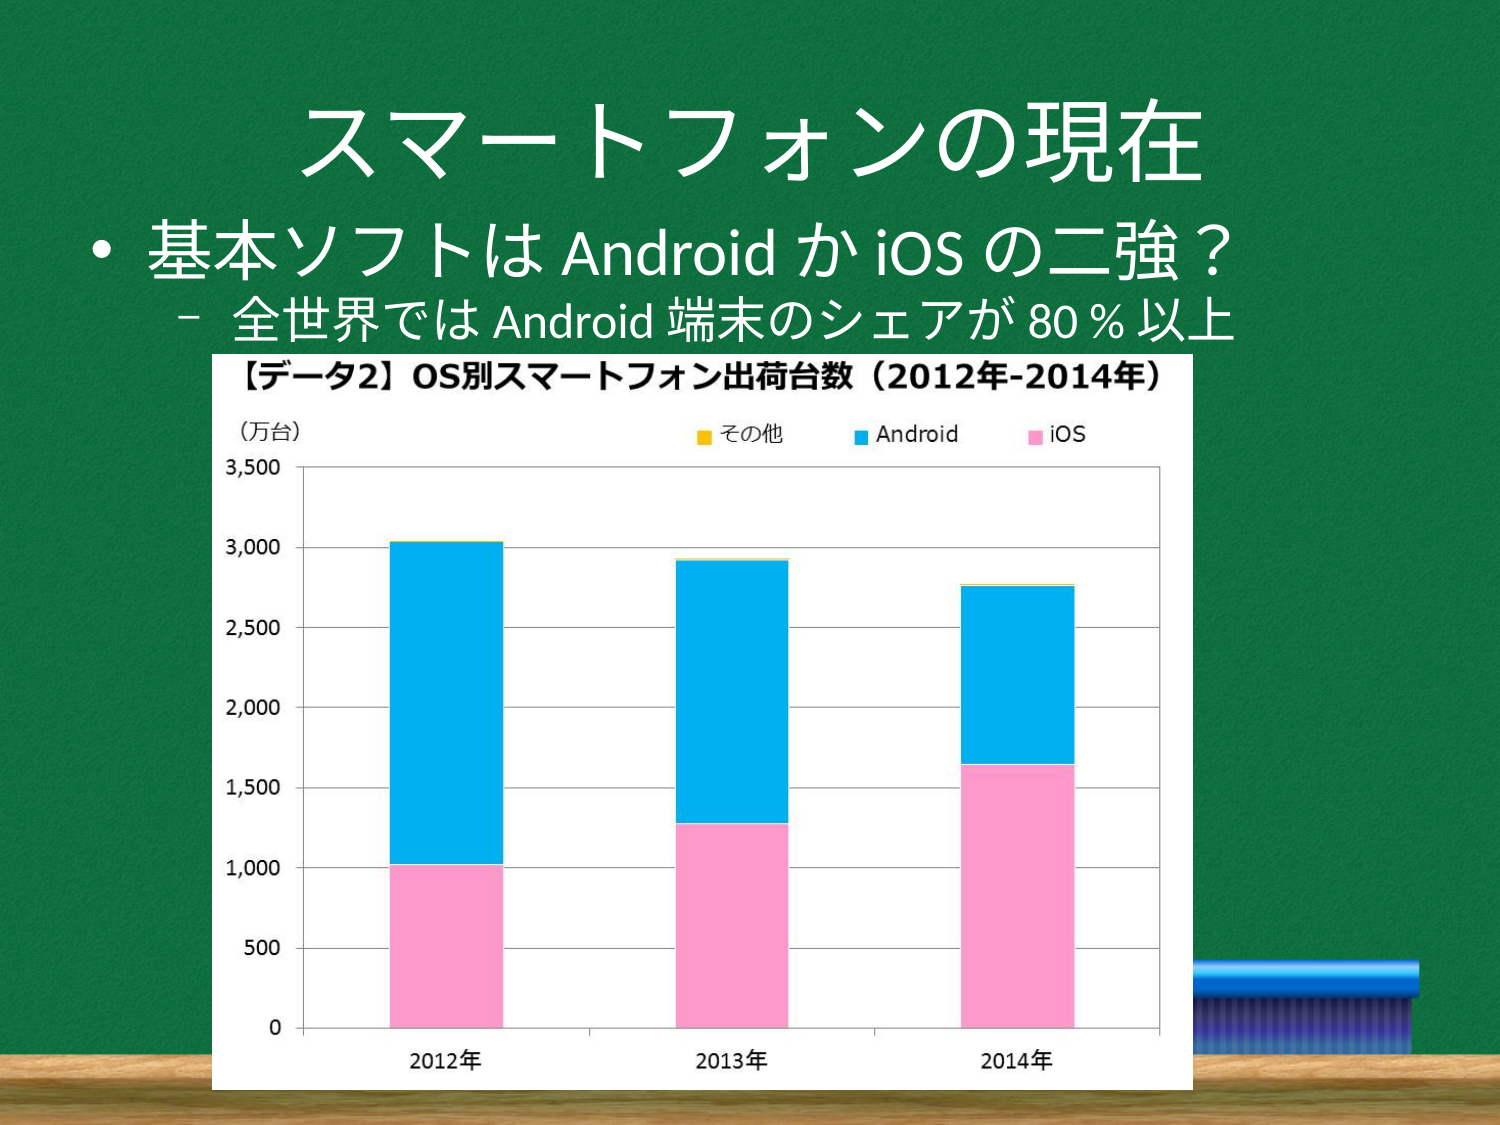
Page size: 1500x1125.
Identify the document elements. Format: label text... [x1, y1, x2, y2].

title スマートフォンの現在 [75, 45, 1425, 200]
list 基本ソフトは Android か iOS の二強？ 全世界では Android 端末のシェアが 80 % 以上 [75, 200, 1425, 944]
picture [0, 0, 1500, 1125]
